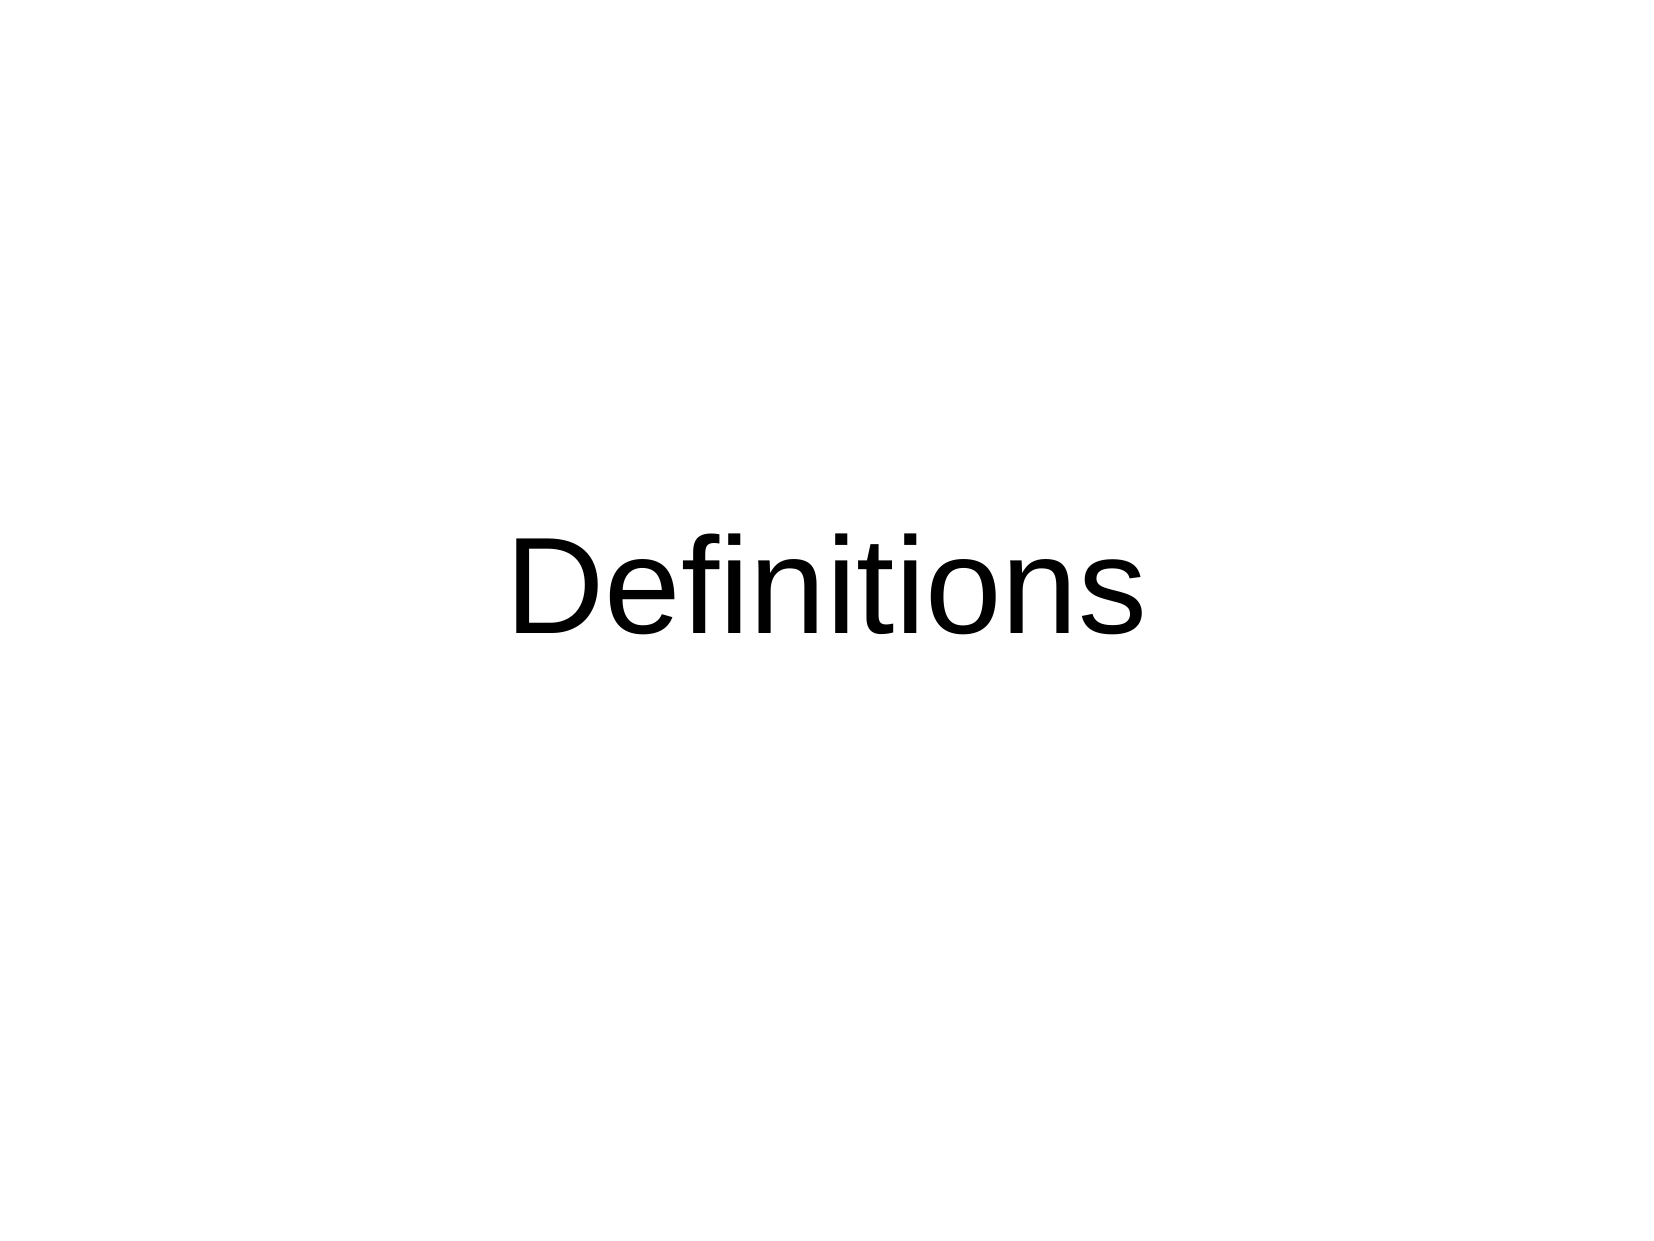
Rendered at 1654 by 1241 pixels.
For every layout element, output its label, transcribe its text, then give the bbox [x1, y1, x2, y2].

title Definitions [82, 56, 1571, 1115]
